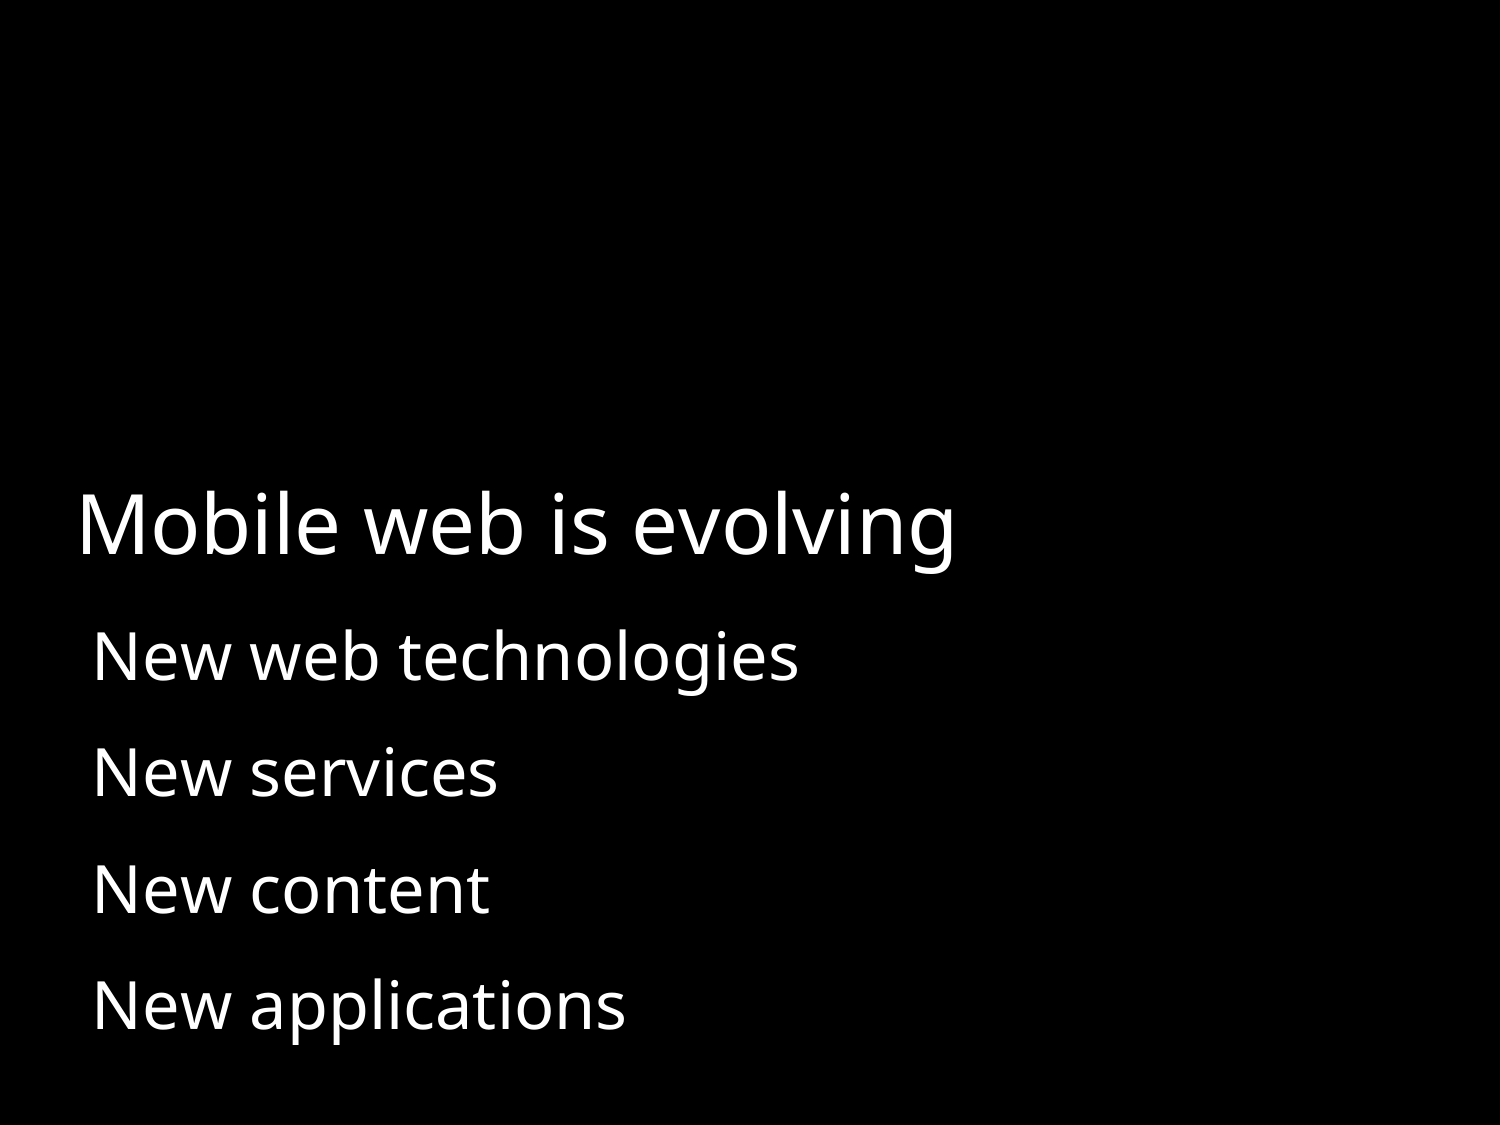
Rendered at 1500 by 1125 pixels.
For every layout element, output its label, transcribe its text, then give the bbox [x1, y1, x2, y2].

title Mobile web is evolving [75, 428, 1414, 600]
list New web technologies New services New content New applications [75, 600, 1426, 1015]
